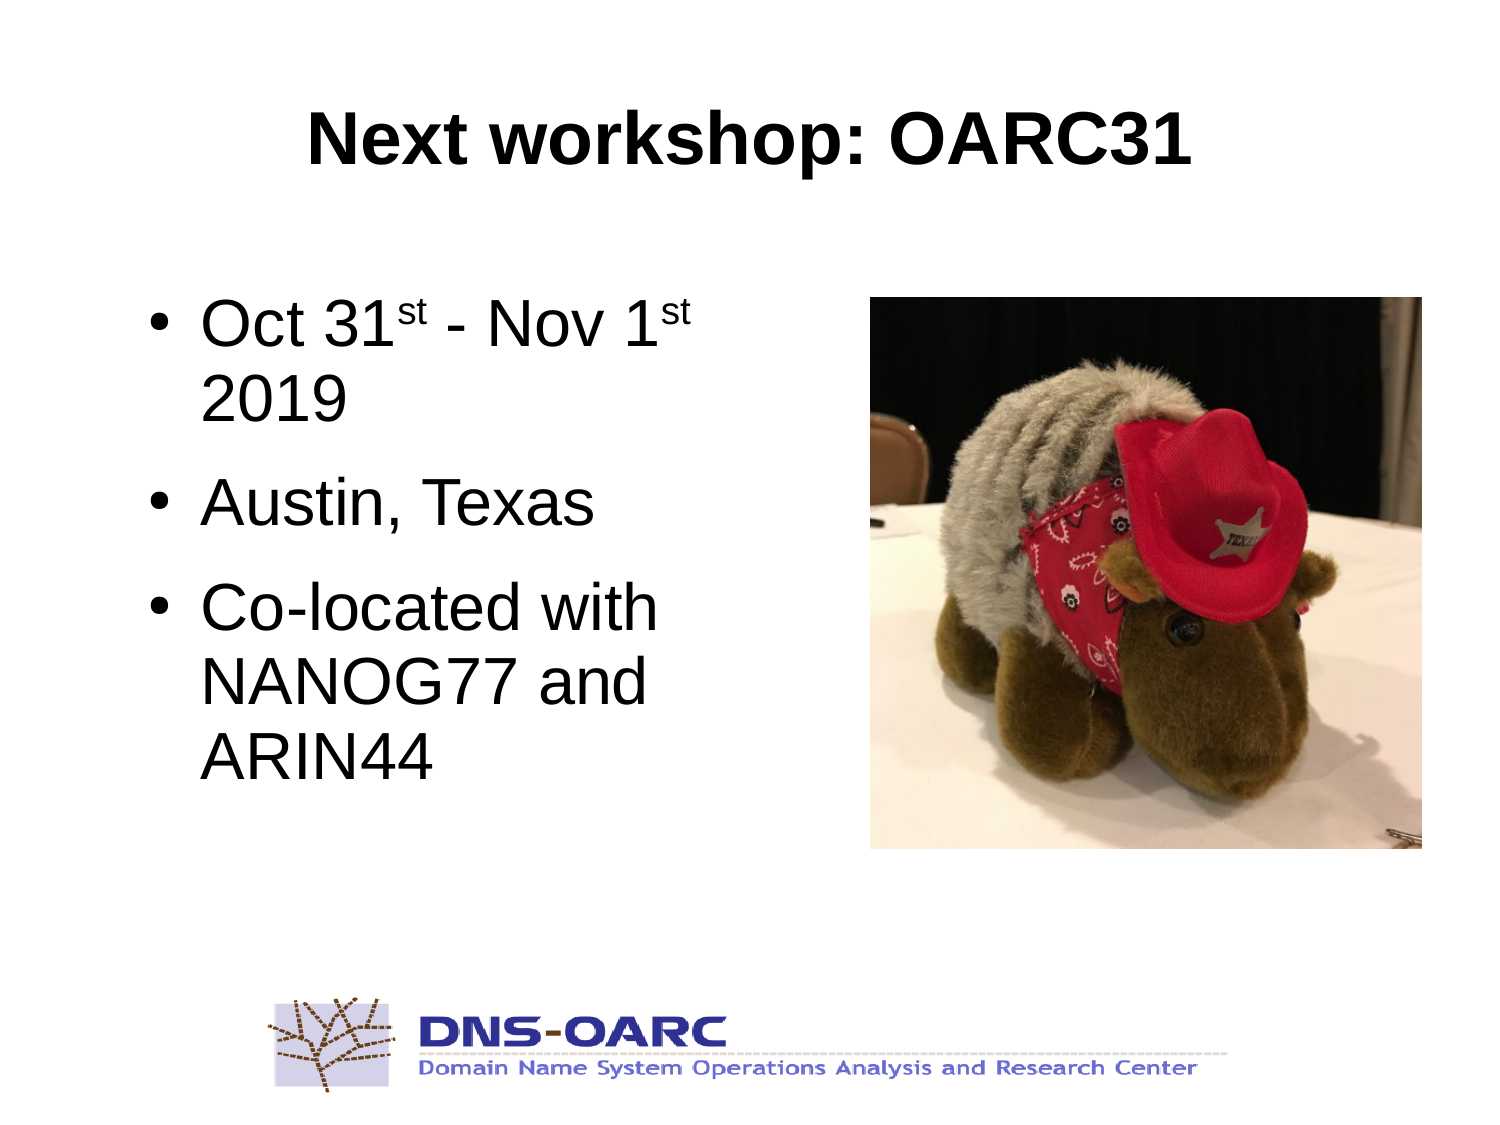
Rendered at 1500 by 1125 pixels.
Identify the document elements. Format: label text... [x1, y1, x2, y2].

picture [214, 991, 1259, 1099]
picture [870, 297, 1422, 849]
title Next workshop: OARC31 [75, 44, 1425, 233]
list Oct 31st - Nov 1st 2019 Austin, Texas Co-located with NANOG77 and ARIN44 [129, 286, 796, 887]
